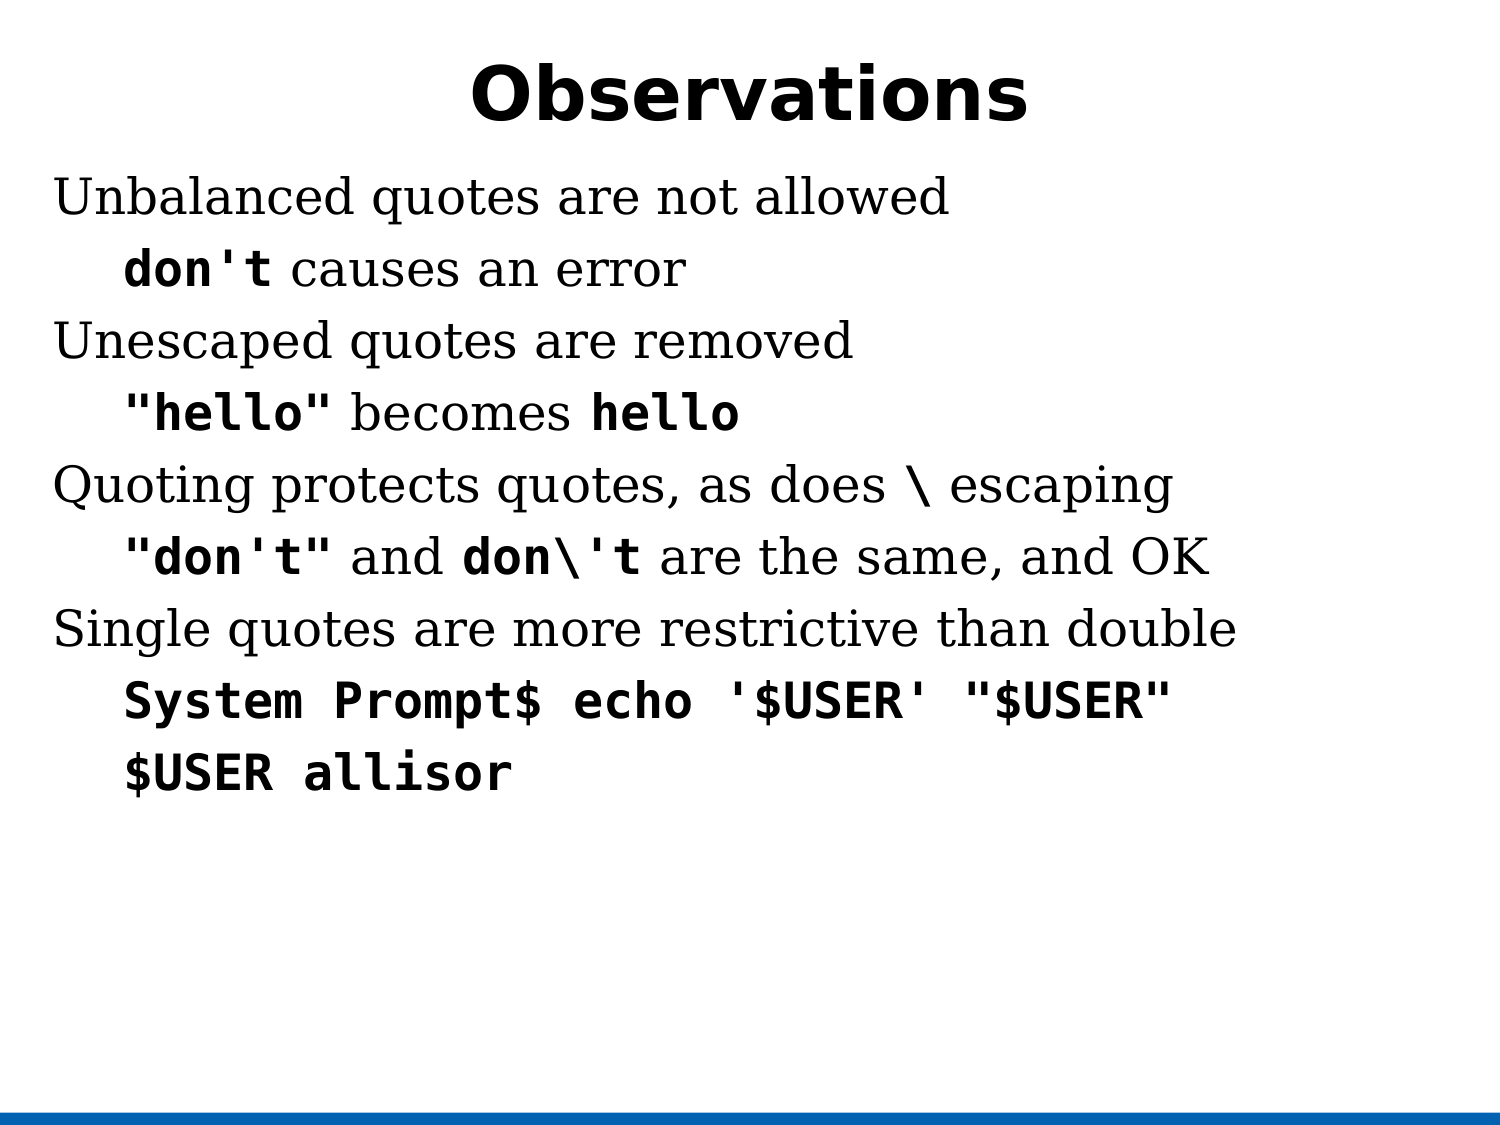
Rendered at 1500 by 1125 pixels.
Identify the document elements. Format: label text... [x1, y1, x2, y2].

text_box Observations Unbalanced quotes are not allowed don't causes an error Unescaped quotes are removed "hello" becomes hello Quoting protects quotes, as does \ escaping "don't" and don\'t are the same, and OK Single quotes are more restrictive than double System Prompt$ echo '$USER' "$USER" $USER allisor [37, 37, 1463, 881]
